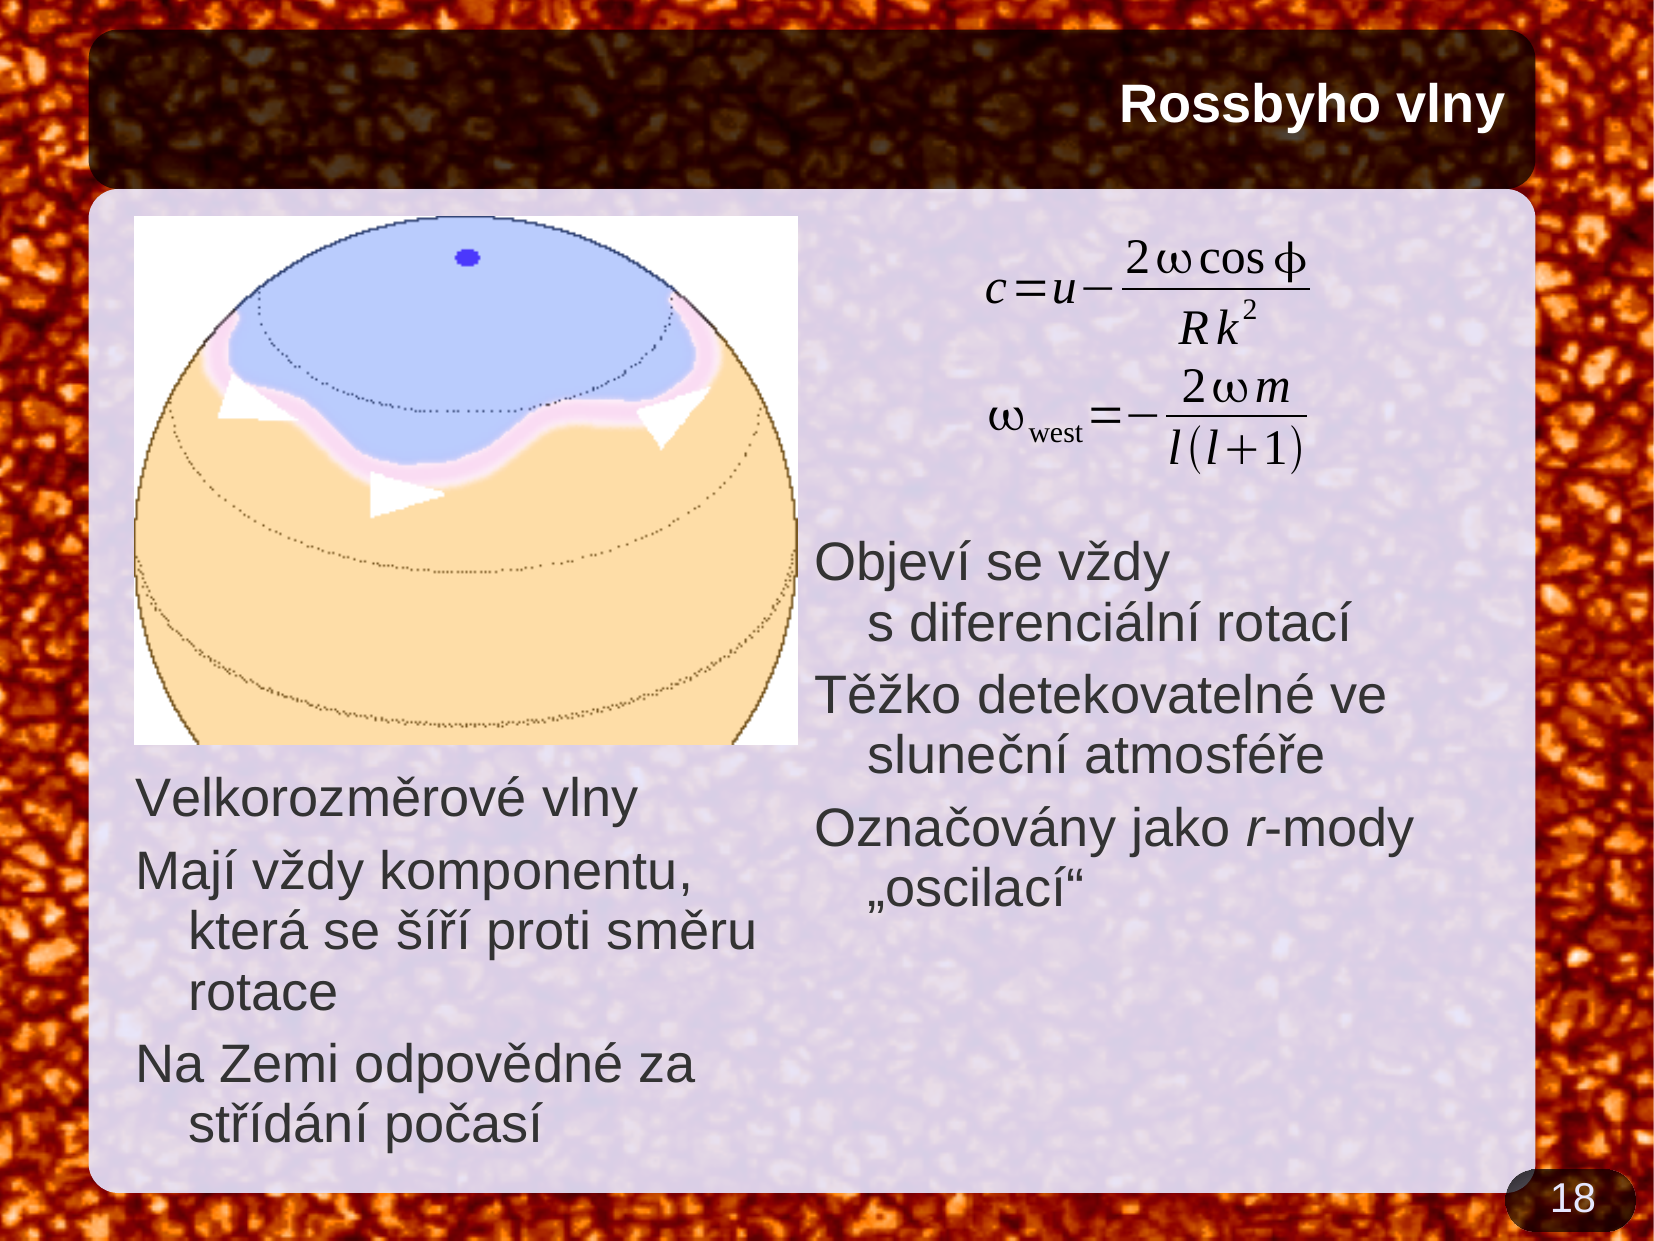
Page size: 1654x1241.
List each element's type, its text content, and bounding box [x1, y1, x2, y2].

chart [978, 230, 1319, 477]
title Rossbyho vlny [118, 59, 1506, 148]
list Objeví se vždy s diferenciální rotací Těžko detekovatelné ve sluneční atmosféře Označovány jako r-mody „oscilací“ [814, 531, 1477, 1164]
picture [0, 0, 1654, 1241]
list Velkorozměrové vlny Mají vždy komponentu, která se šíří proti směru rotace Na Zemi odpovědné za střídání počasí [135, 767, 798, 1164]
